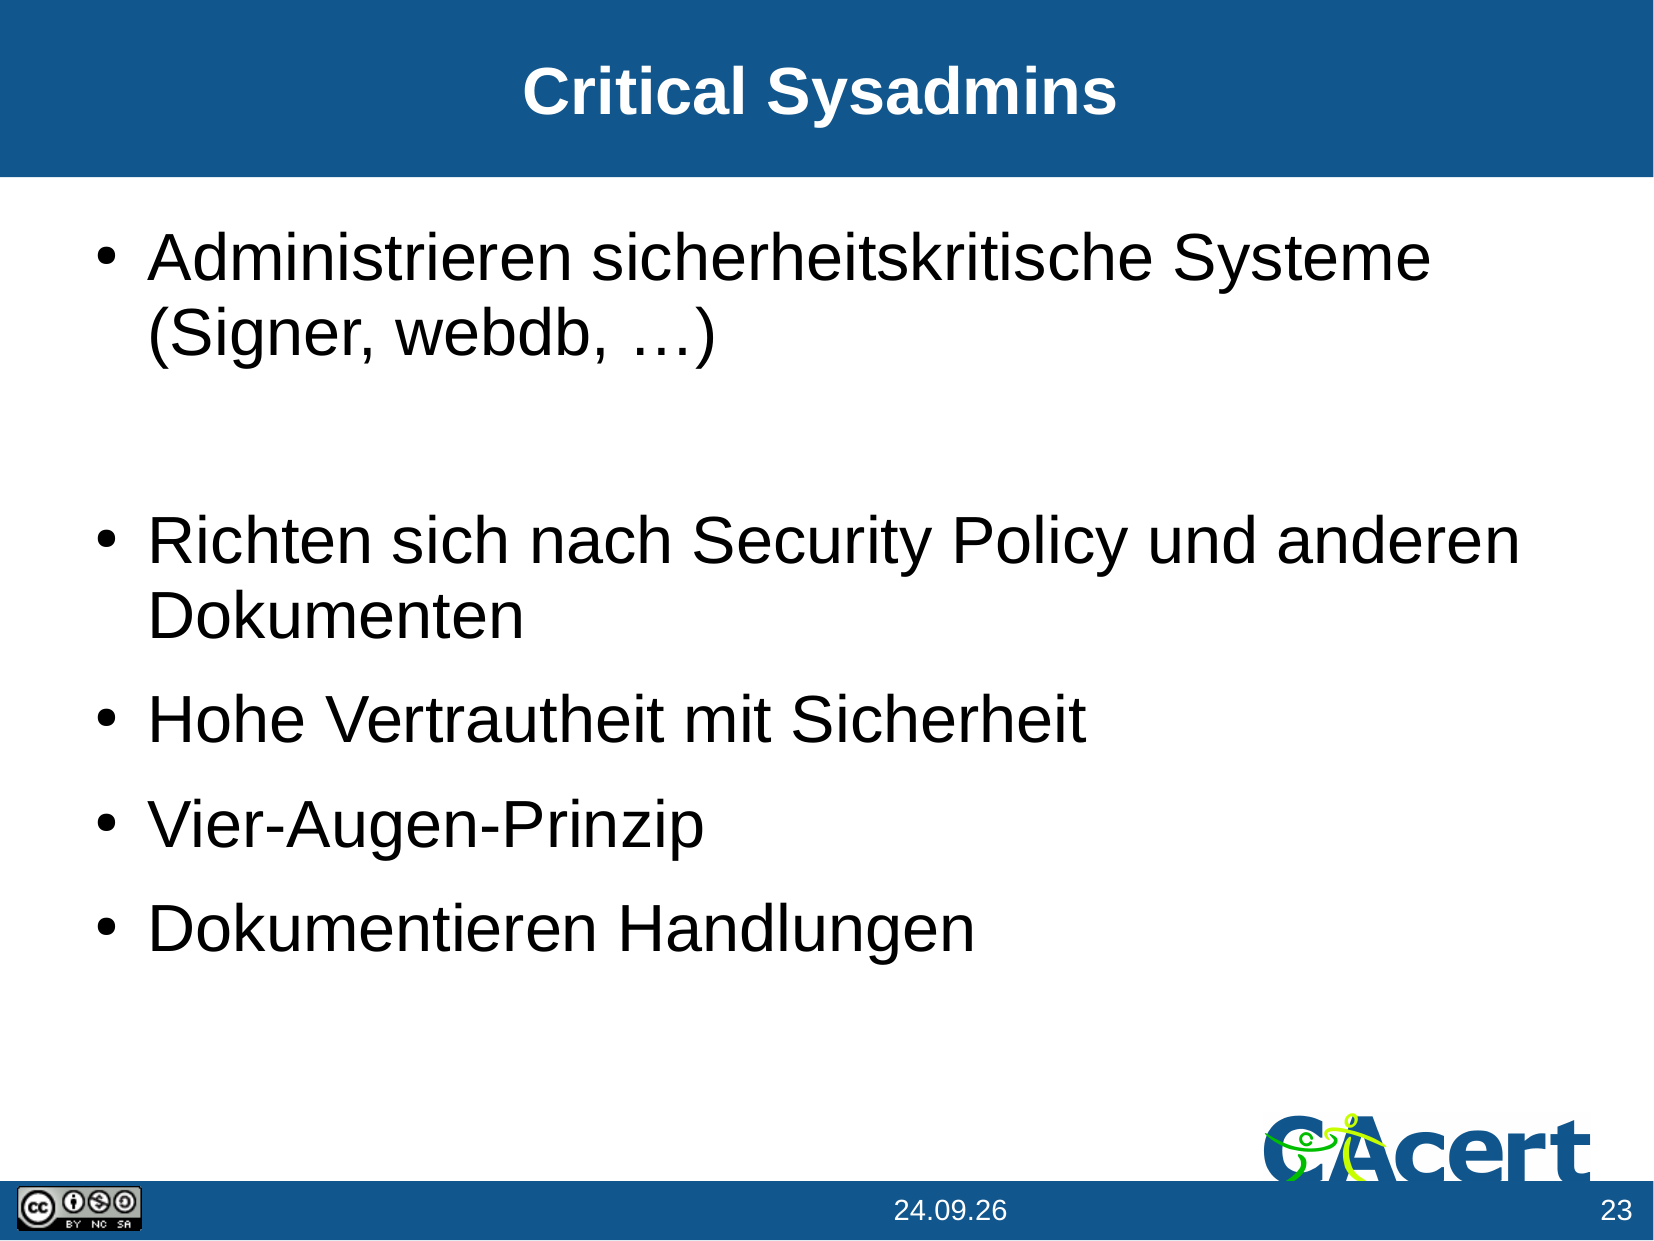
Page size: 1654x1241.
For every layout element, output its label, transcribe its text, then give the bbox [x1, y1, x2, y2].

list Administrieren sicherheitskritische Systeme (Signer, webdb, …) Richten sich nach Security Policy und anderen Dokumenten Hohe Vertrautheit mit Sicherheit Vier-Augen-Prinzip Dokumentieren Handlungen [76, 220, 1565, 1093]
title Critical Sysadmins [76, 17, 1565, 166]
picture [1263, 1112, 1591, 1181]
picture [17, 1186, 142, 1231]
